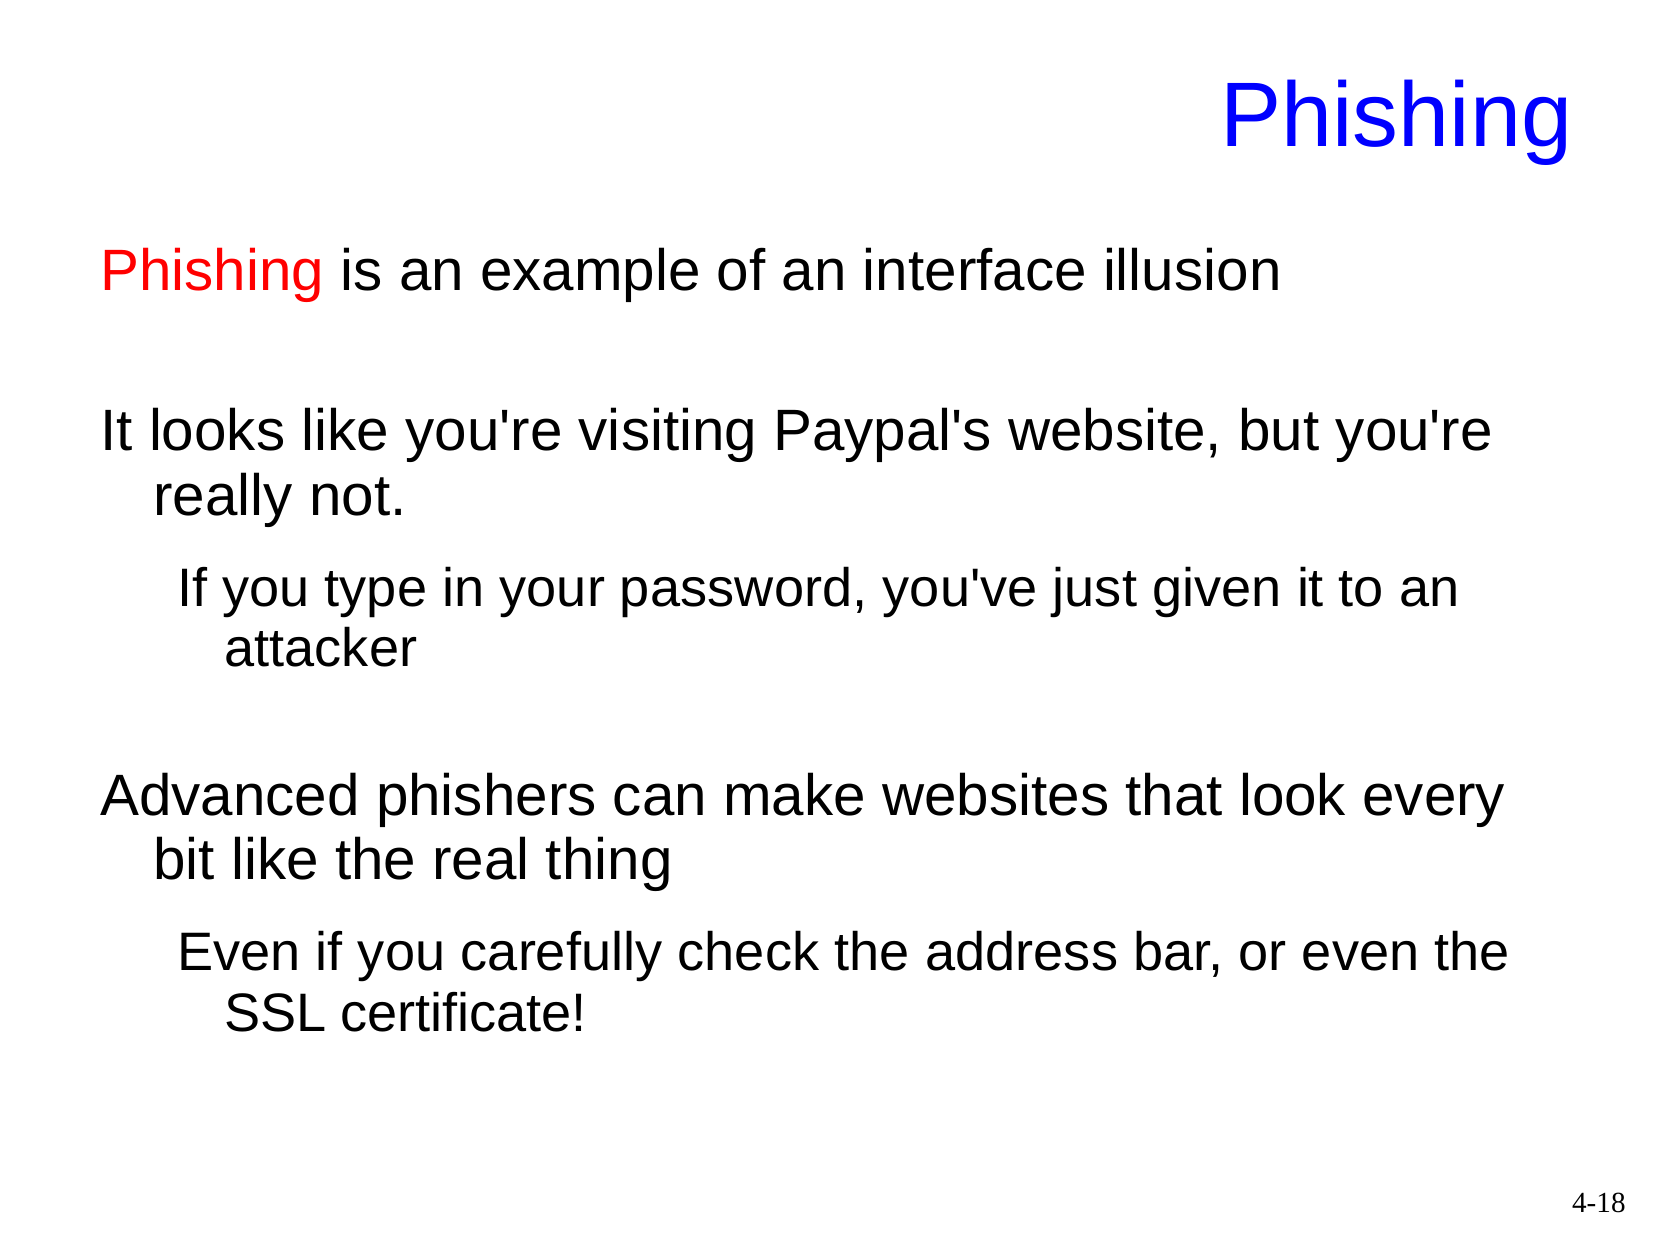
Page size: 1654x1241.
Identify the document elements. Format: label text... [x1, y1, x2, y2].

title Phishing [84, 18, 1573, 211]
list Phishing is an example of an interface illusion It looks like you're visiting Paypal's website, but you're really not. If you type in your password, you've just given it to an attacker Advanced phishers can make websites that look every bit like the real thing Even if you carefully check the address bar, or even the SSL certificate! [82, 237, 1571, 1156]
